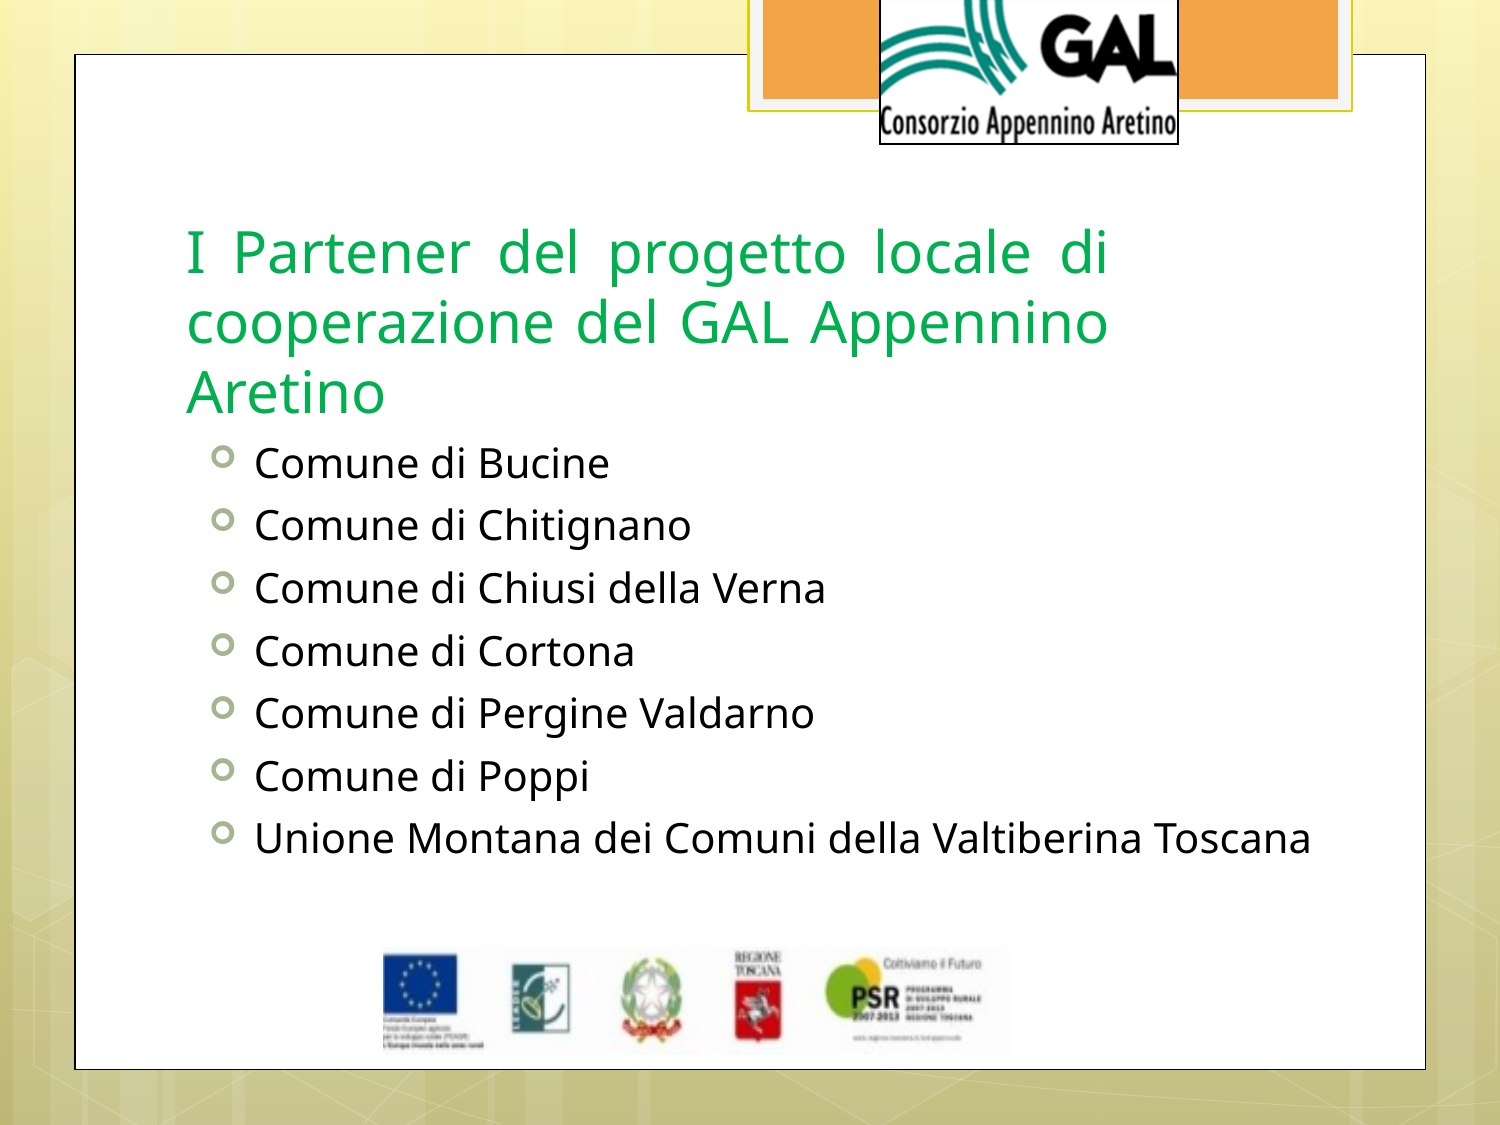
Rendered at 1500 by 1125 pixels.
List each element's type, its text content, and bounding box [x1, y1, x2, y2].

title I Partener del progetto locale di cooperazione del GAL Appennino Aretino [171, 208, 1324, 396]
picture [879, 0, 1179, 145]
list Comune di Bucine Comune di Chitignano Comune di Chiusi della Verna Comune di Cortona Comune di Pergine Valdarno Comune di Poppi Unione Montana dei Comuni della Valtiberina Toscana [171, 428, 1365, 929]
picture [383, 947, 1010, 1055]
